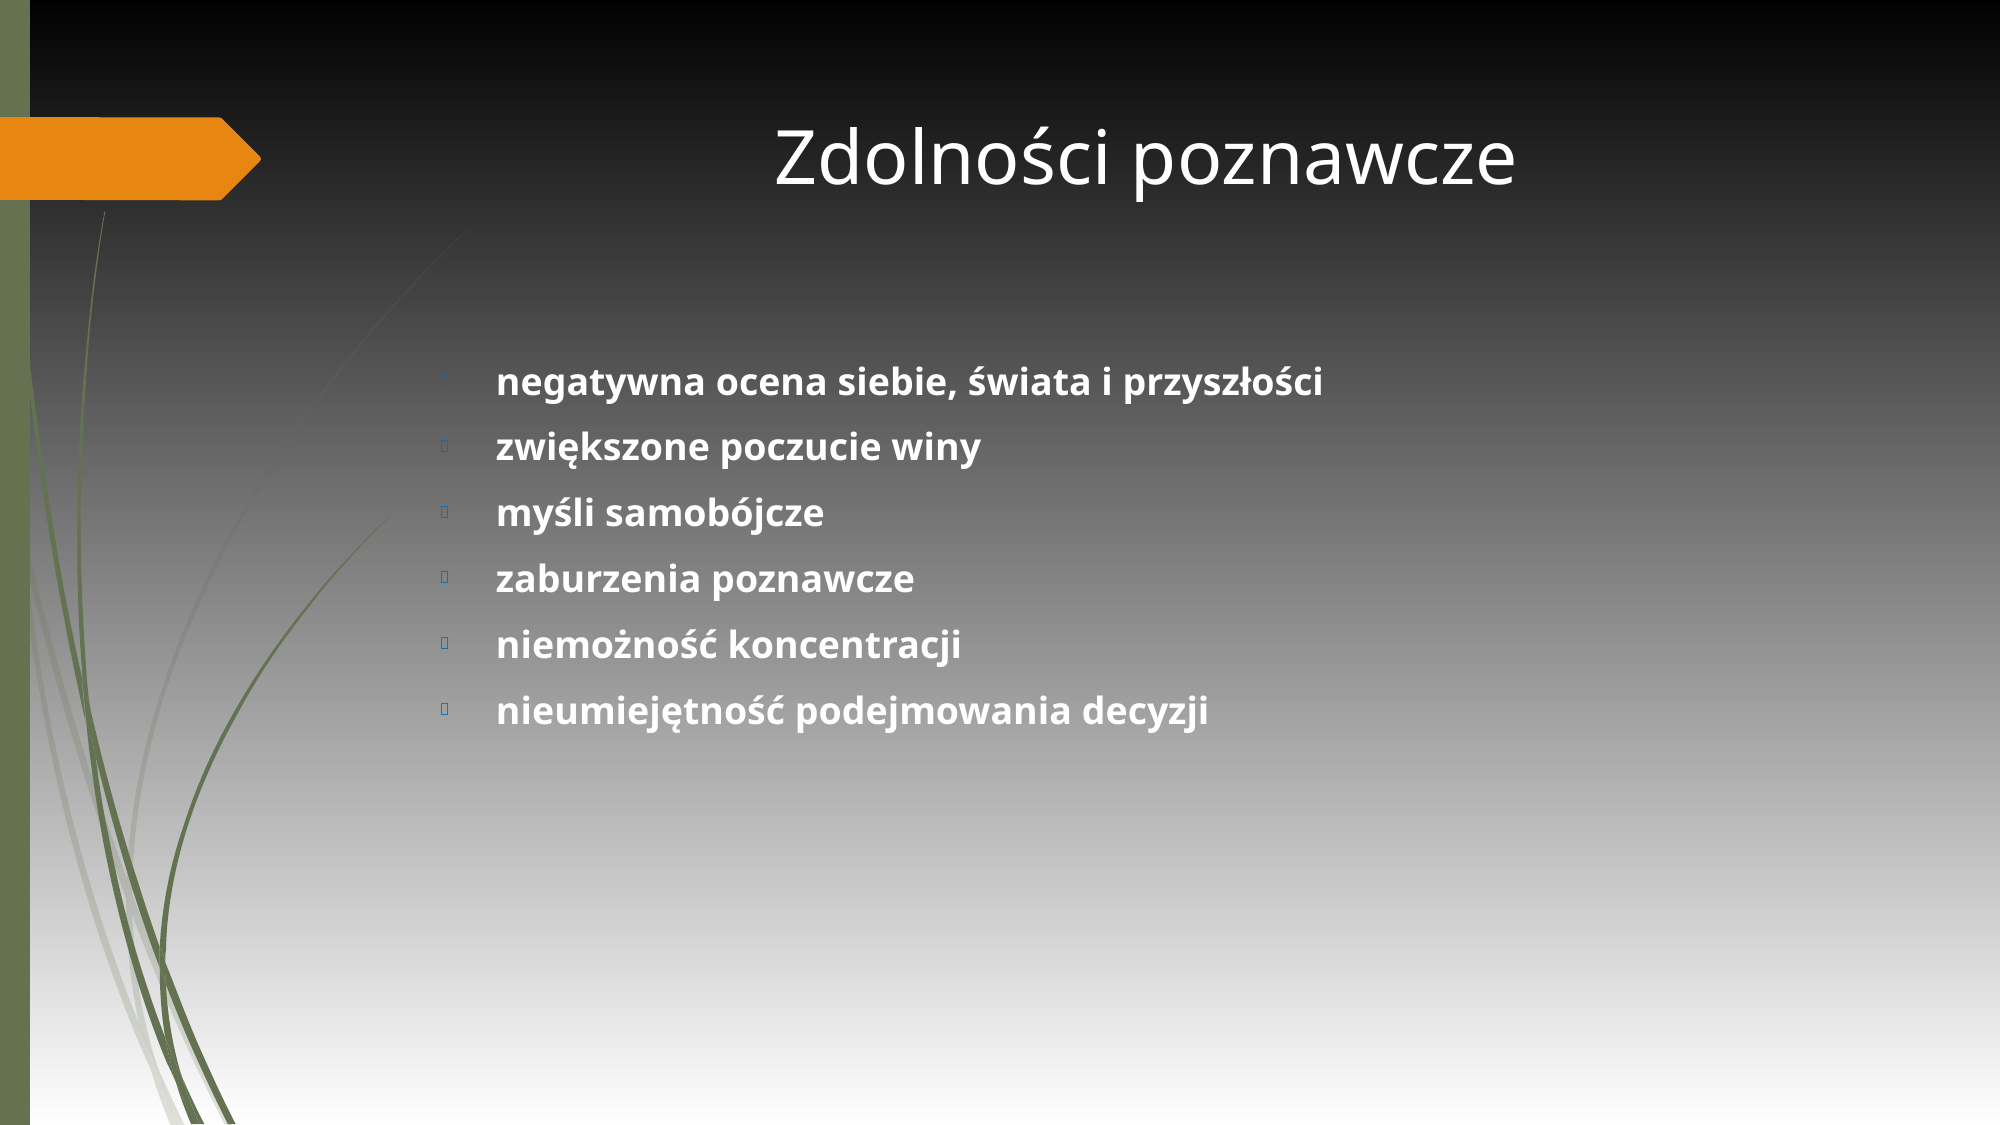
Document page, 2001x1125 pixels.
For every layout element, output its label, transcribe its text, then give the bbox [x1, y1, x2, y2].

list negatywna ocena siebie, świata i przyszłości zwiększone poczucie winy myśli samobójcze zaburzenia poznawcze niemożność koncentracji nieumiejętność podejmowania decyzji [424, 350, 1888, 970]
title Zdolności poznawcze [425, 102, 1888, 313]
